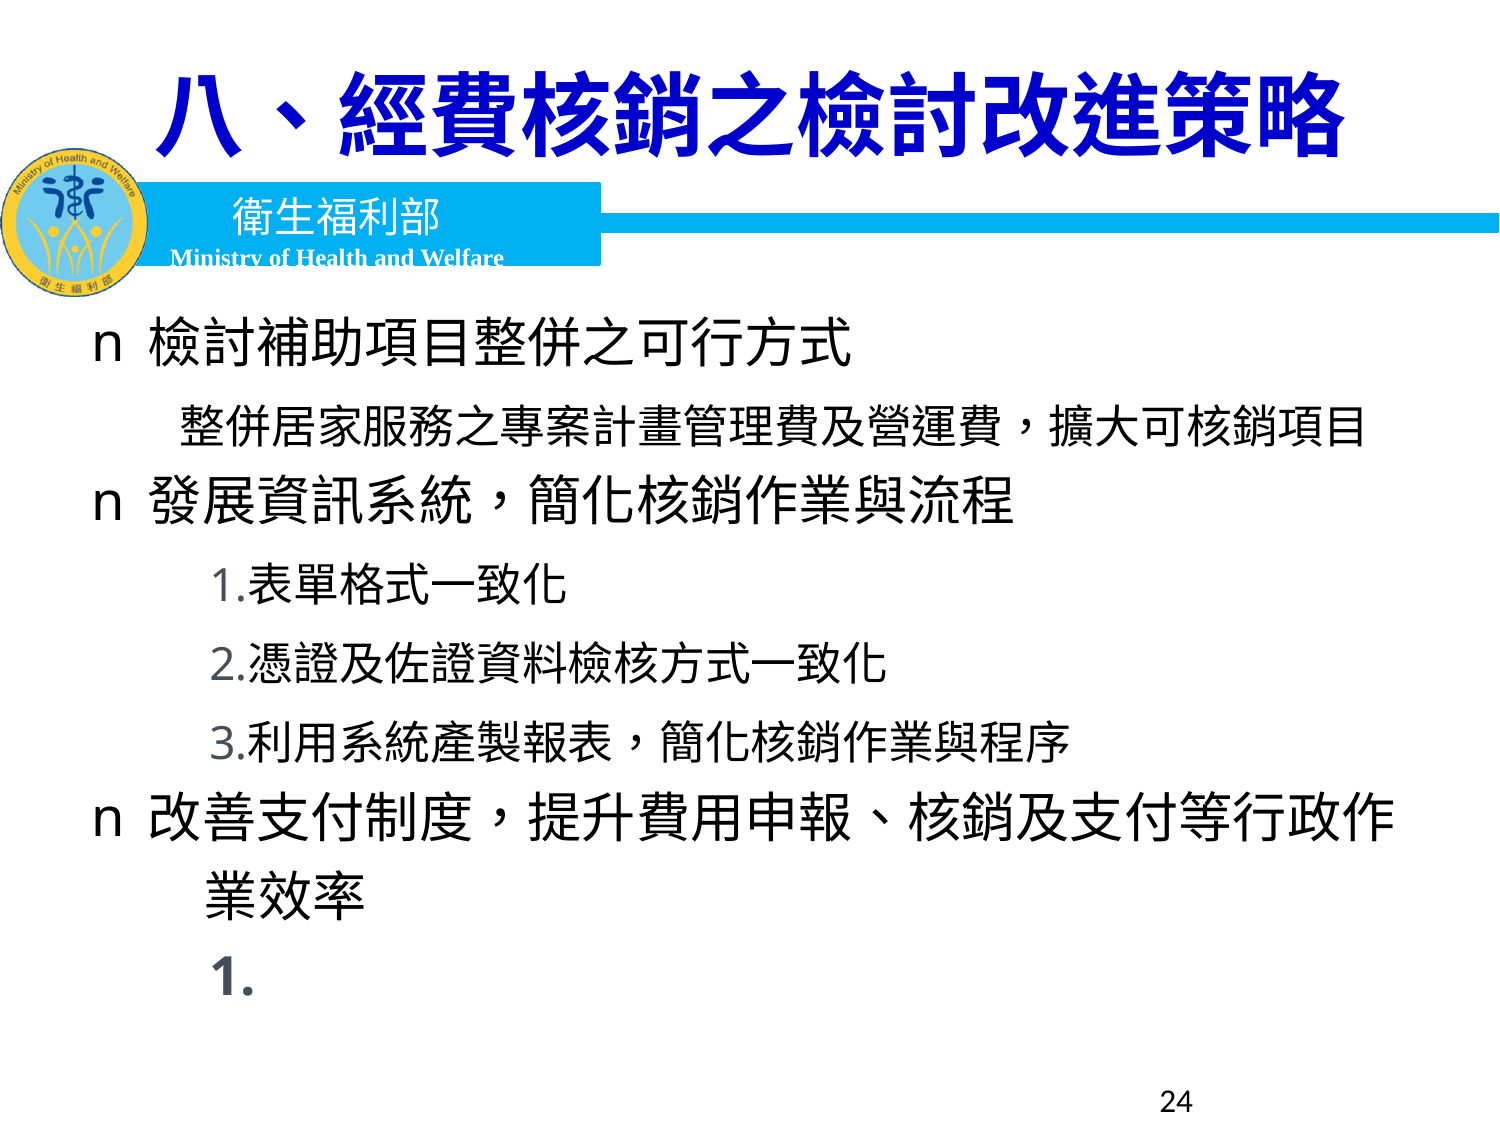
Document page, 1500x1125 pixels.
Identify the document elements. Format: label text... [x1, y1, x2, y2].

text_box 24 [1144, 1069, 1495, 1125]
text_box 檢討補助項目整併之可行方式 整併居家服務之專案計畫管理費及營運費，擴大可核銷項目 發展資訊系統，簡化核銷作業與流程 表單格式一致化 憑證及佐證資料檢核方式一致化 利用系統產製報表，簡化核銷作業與程序 改善支付制度，提升費用申報、核銷及支付等行政作業效率 [76, 278, 1424, 1035]
title 八、經費核銷之檢討改進策略 [53, 19, 1447, 207]
